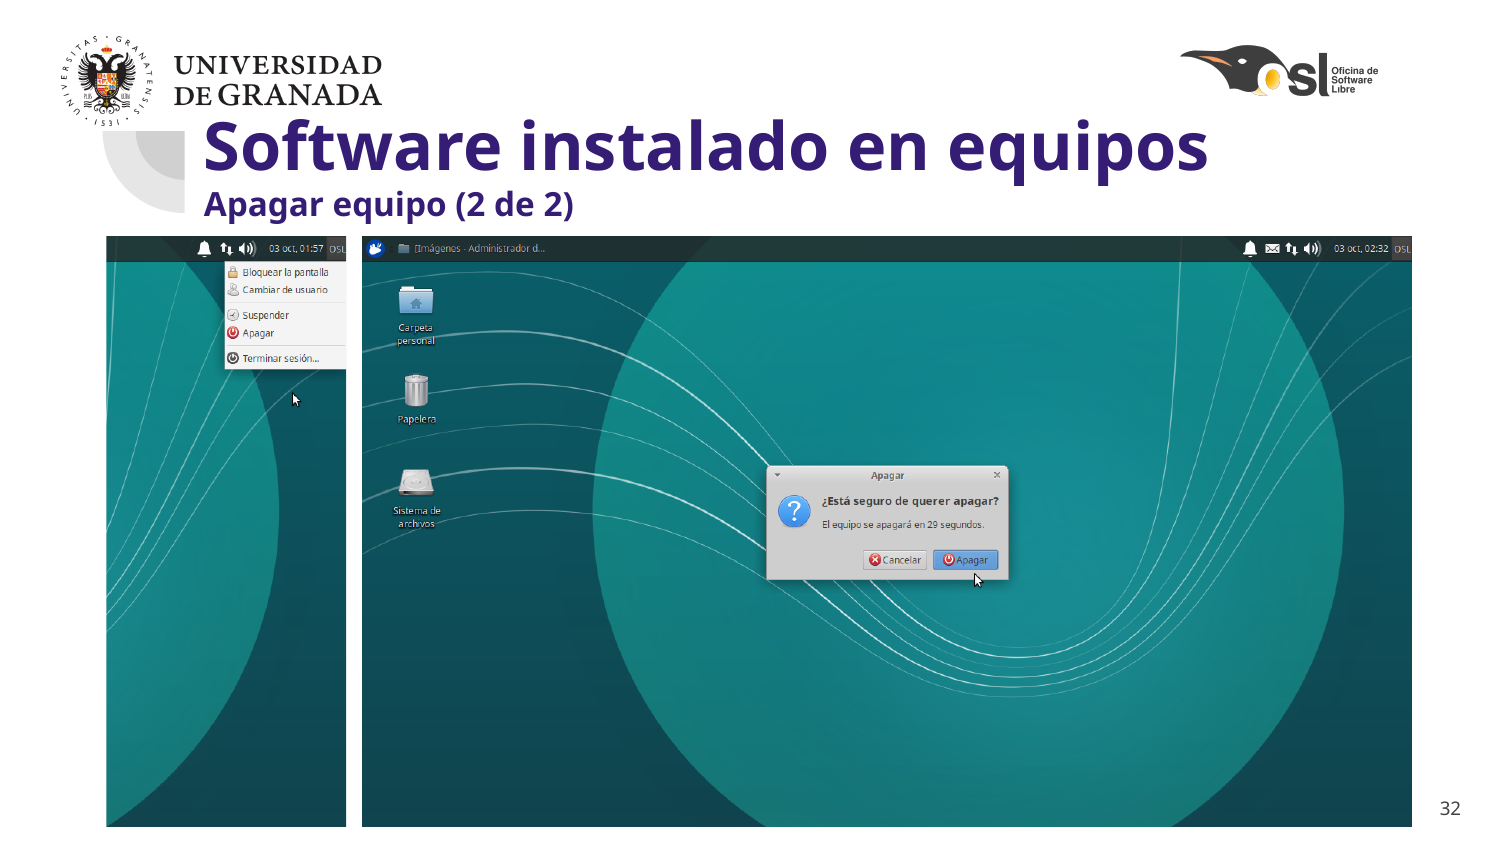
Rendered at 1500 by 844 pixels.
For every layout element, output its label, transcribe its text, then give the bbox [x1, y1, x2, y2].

title Software instalado en equipos Apagar equipo (2 de 2) [188, 106, 1343, 221]
picture [106, 236, 347, 827]
slide_number <número> [1386, 777, 1477, 842]
picture [1176, 25, 1404, 115]
picture [362, 236, 1412, 827]
picture [61, 36, 382, 126]
